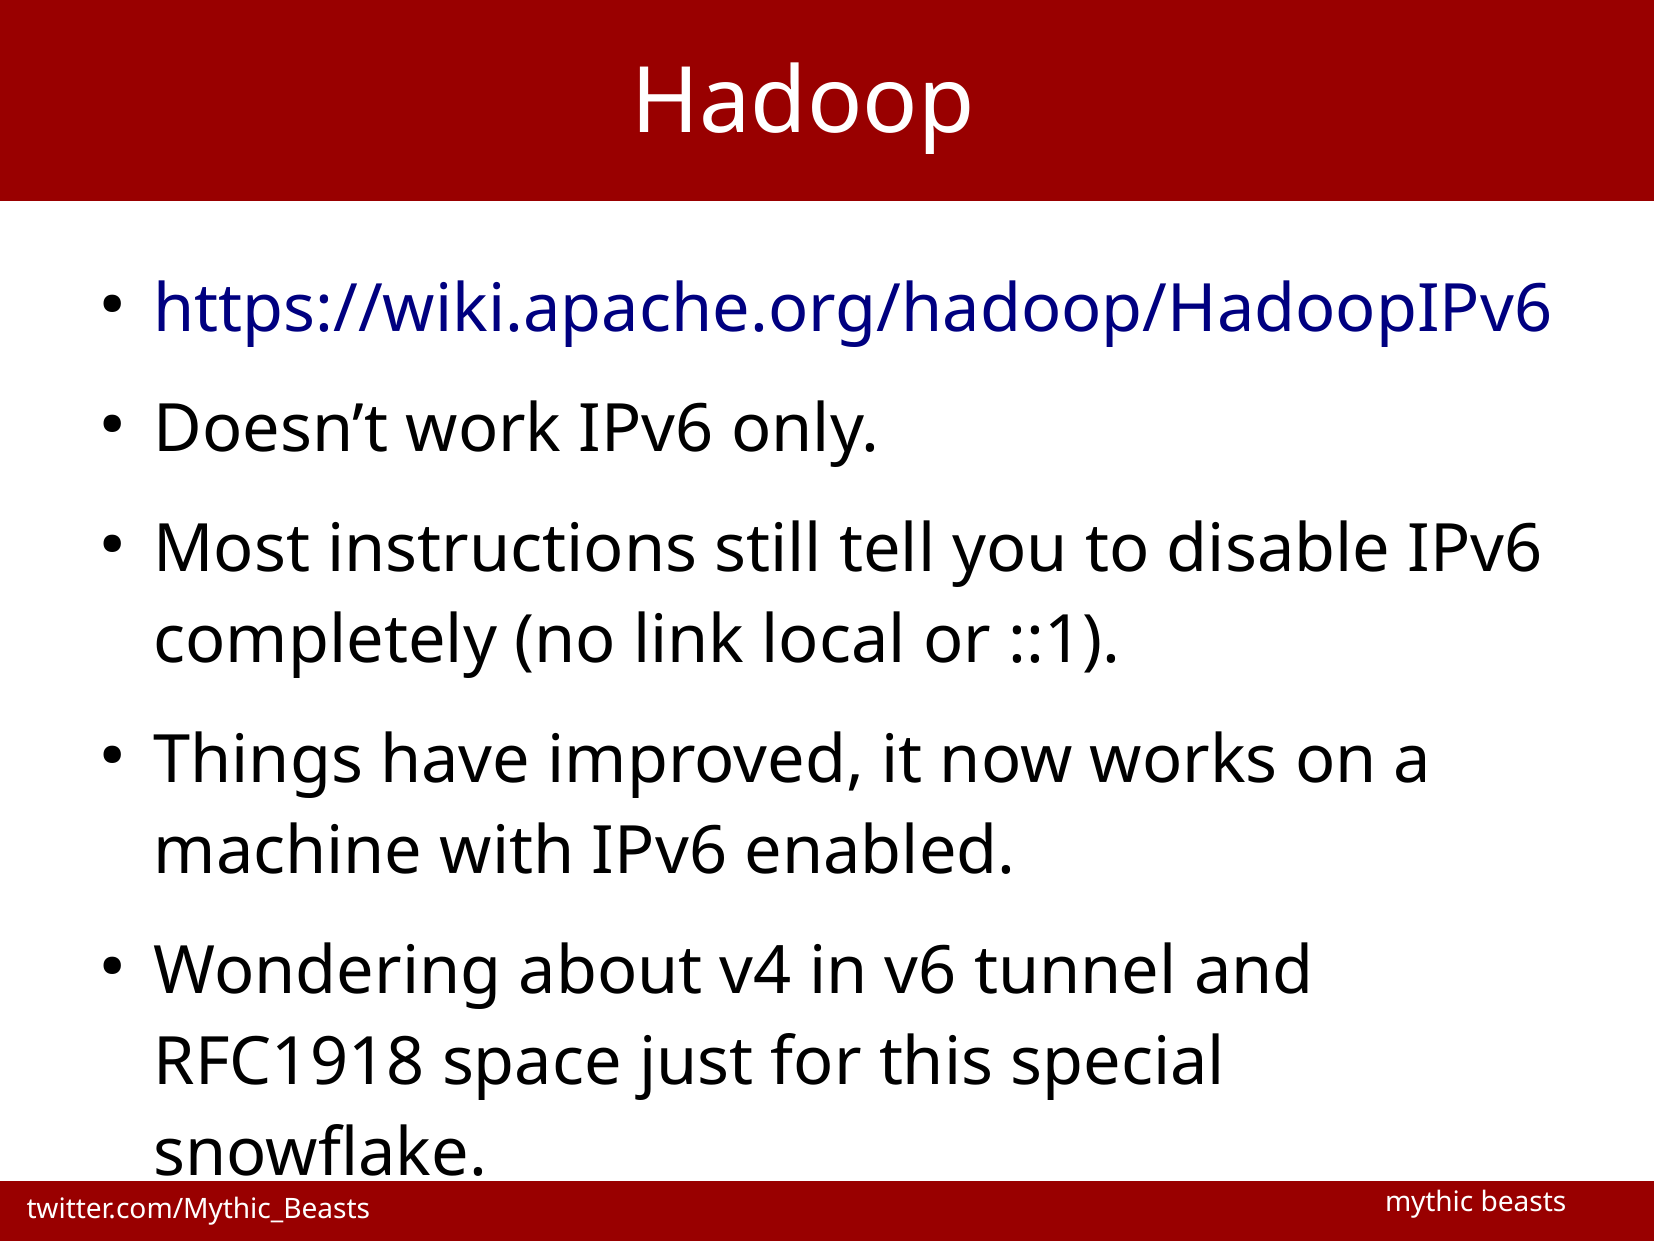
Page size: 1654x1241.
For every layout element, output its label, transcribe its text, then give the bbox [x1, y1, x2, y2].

title Hadoop [59, 0, 1548, 201]
list https://wiki.apache.org/hadoop/HadoopIPv6 Doesn’t work IPv6 only. Most instructions still tell you to disable IPv6 completely (no link local or ::1). Things have improved, it now works on a machine with IPv6 enabled. Wondering about v4 in v6 tunnel and RFC1918 space just for this special snowflake. [82, 259, 1571, 1063]
